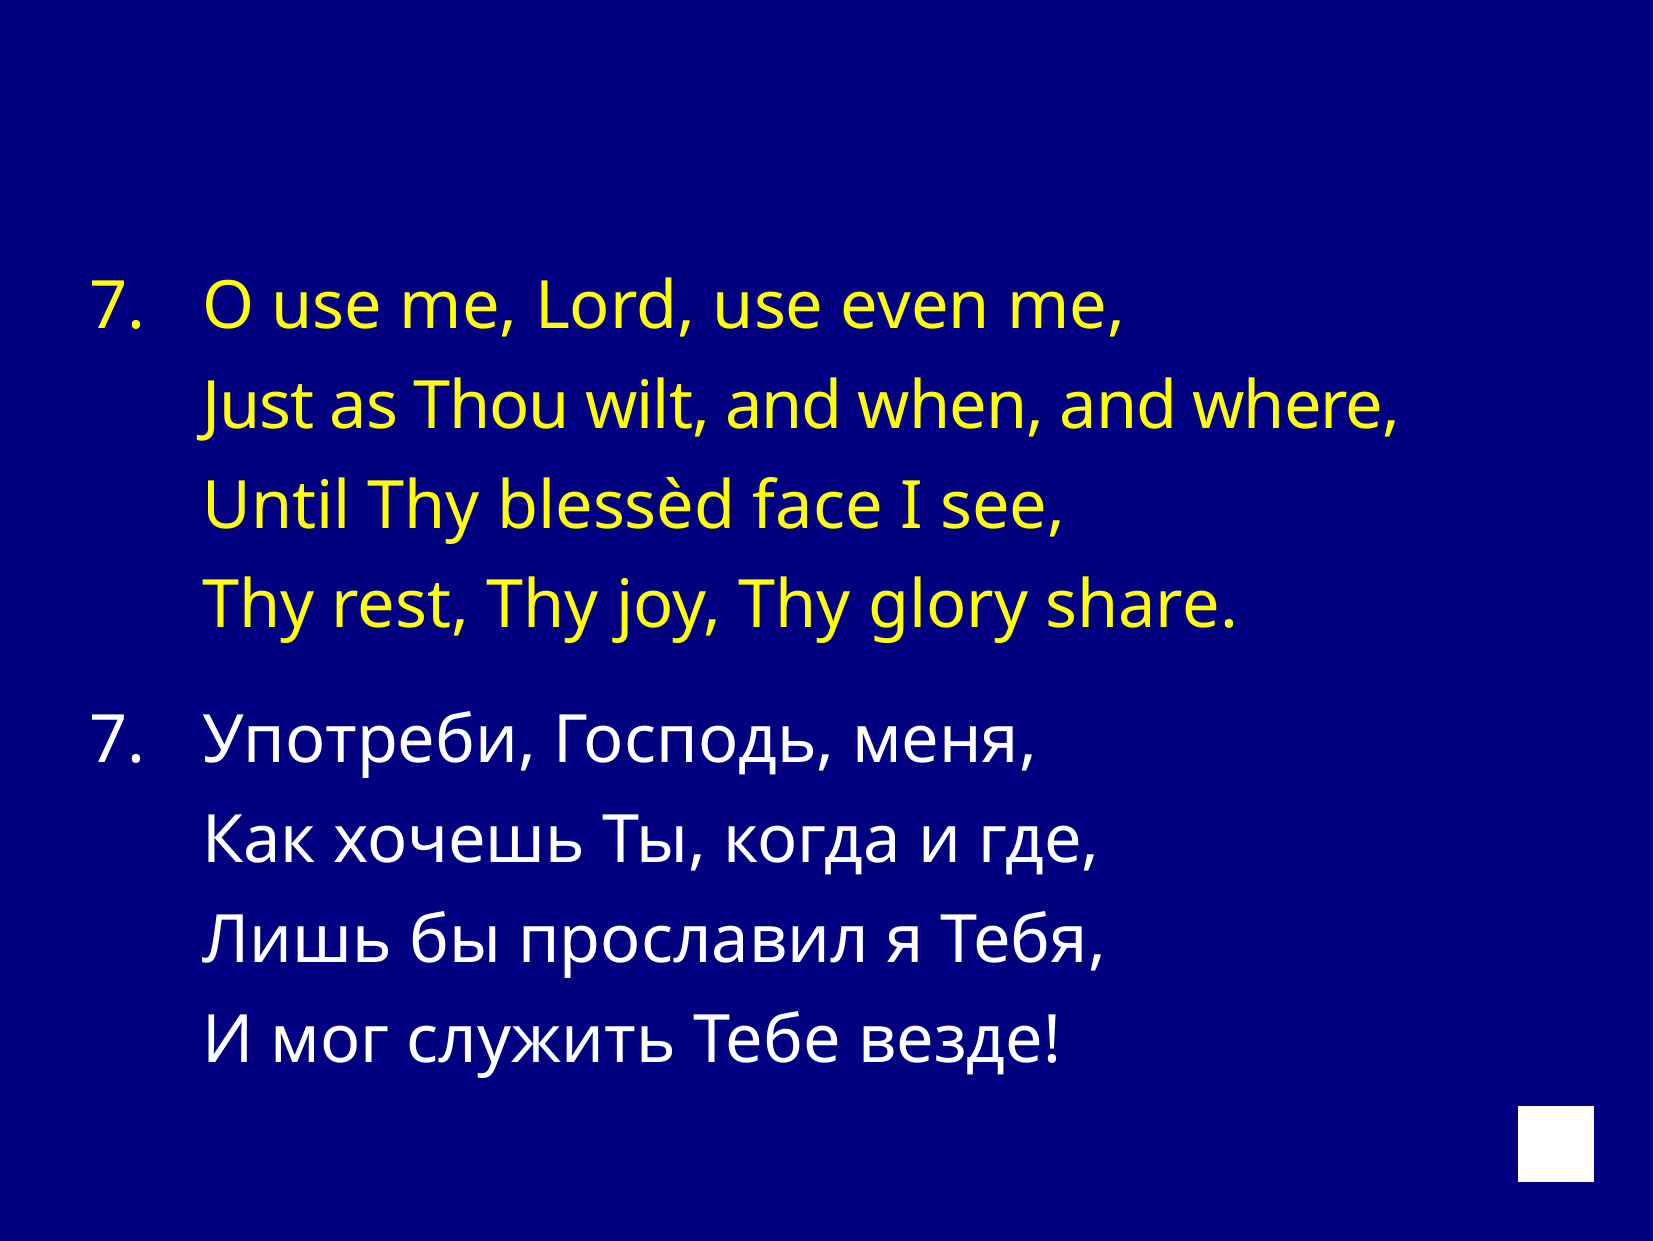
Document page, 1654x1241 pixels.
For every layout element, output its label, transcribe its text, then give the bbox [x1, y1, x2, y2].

text_box 7. Употреби, Господь, меня, Как хочешь Ты, когда и где, Лишь бы прославил я Тебя, И мог служить Тебе везде! [75, 675, 1576, 1163]
text_box [1518, 1106, 1594, 1182]
text_box 7. O use me, Lord, use even me, Just as Thou wilt, and when, and where, Until Thy blessèd face I see, Thy rest, Thy joy, Thy glory share. [75, 150, 1651, 638]
